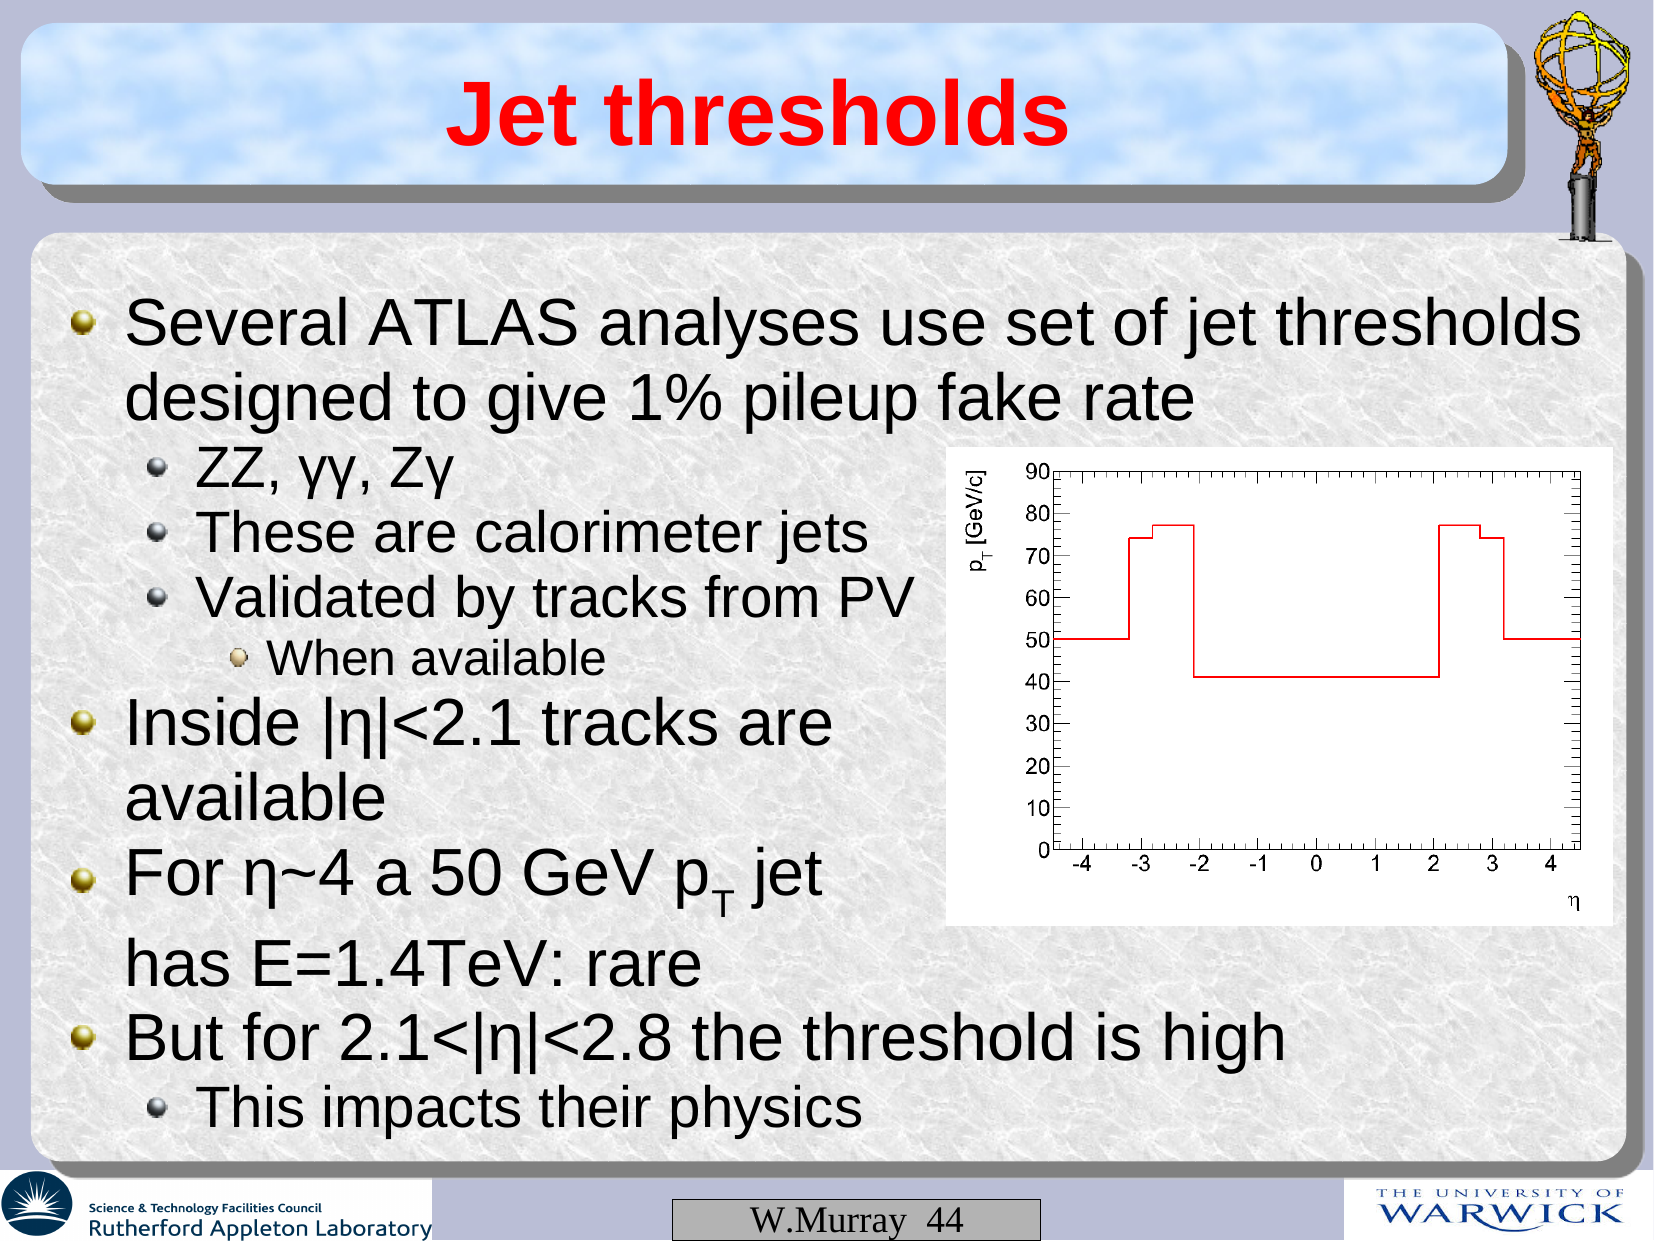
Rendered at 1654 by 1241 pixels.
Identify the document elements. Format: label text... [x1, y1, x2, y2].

title Jet thresholds [29, 39, 1489, 190]
picture [0, 1170, 432, 1241]
list Several ATLAS analyses use set of jet thresholds designed to give 1% pileup fake rate ZZ, γγ, Zγ These are calorimeter jets Validated by tracks from PV When available Inside |η|<2.1 tracks are available For η~4 a 50 GeV pT jet has E=1.4TeV: rare But for 2.1<|η|<2.8 the threshold is high This impacts their physics [53, 285, 1588, 1193]
picture [20, 22, 1508, 181]
picture [30, 0, 1654, 1162]
picture [1344, 1170, 1654, 1241]
